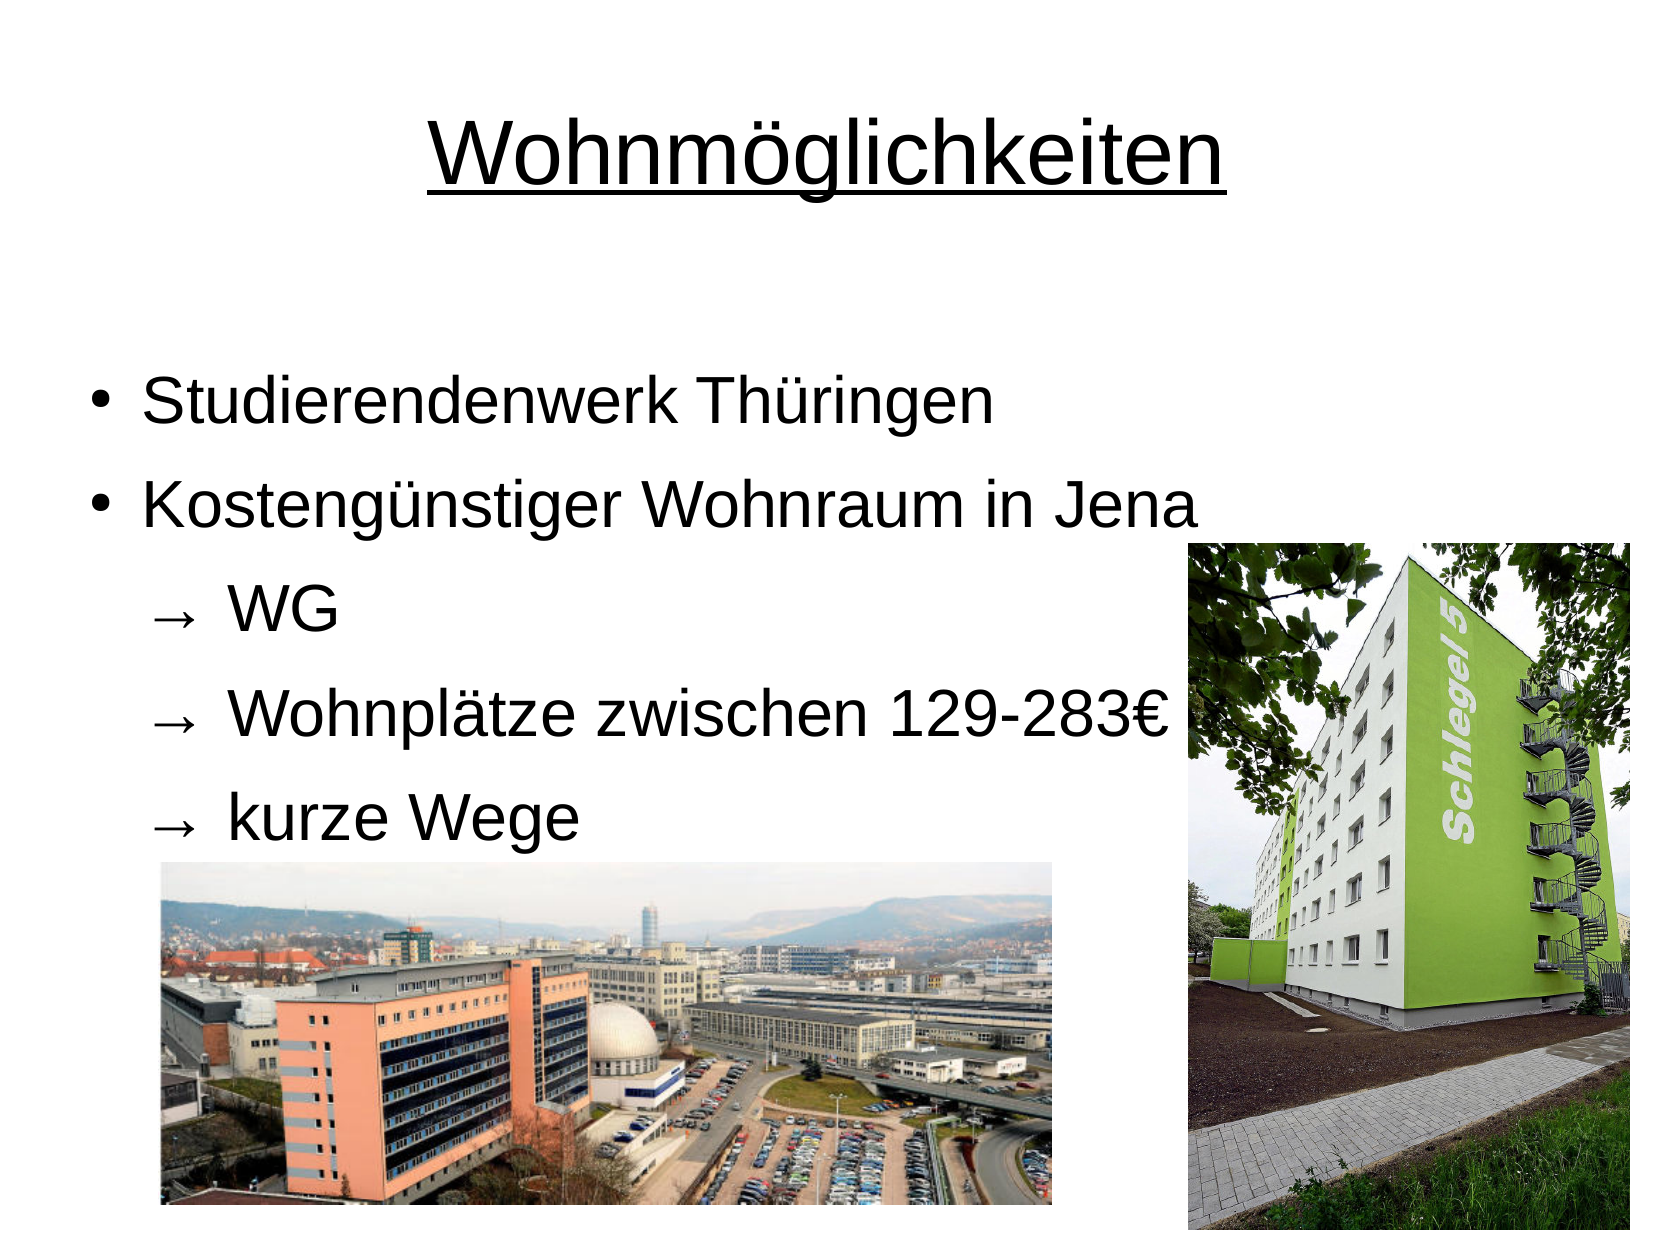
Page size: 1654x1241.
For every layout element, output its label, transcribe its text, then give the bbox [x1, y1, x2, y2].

list Studierendenwerk Thüringen Kostengünstiger Wohnraum in Jena → WG → Wohnplätze zwischen 129-283€ → kurze Wege [70, 362, 1560, 1182]
title Wohnmöglichkeiten [82, 0, 1571, 307]
picture [1188, 543, 1630, 1230]
picture [158, 862, 1052, 1205]
